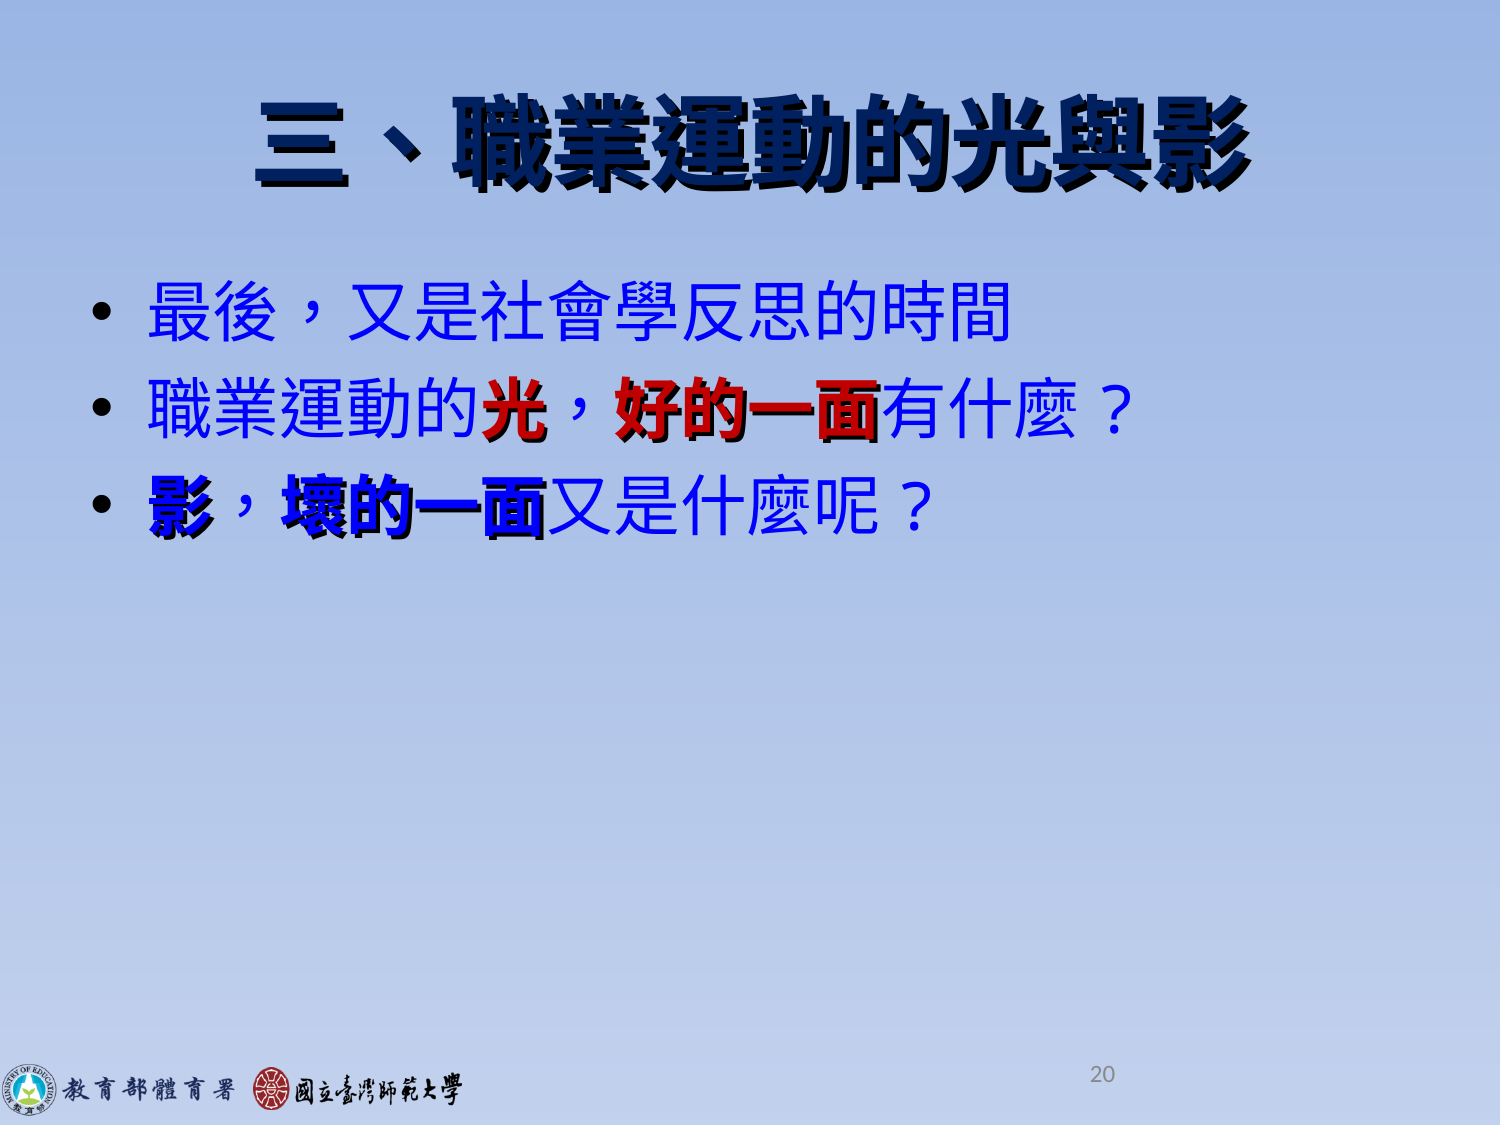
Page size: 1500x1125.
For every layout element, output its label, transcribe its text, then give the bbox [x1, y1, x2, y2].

list 最後，又是社會學反思的時間 職業運動的光，好的一面有什麼? 影，壞的一面又是什麼呢? [75, 262, 1426, 1005]
text_box [1074, 1042, 1426, 1103]
title 三、職業運動的光與影 [75, 45, 1426, 233]
